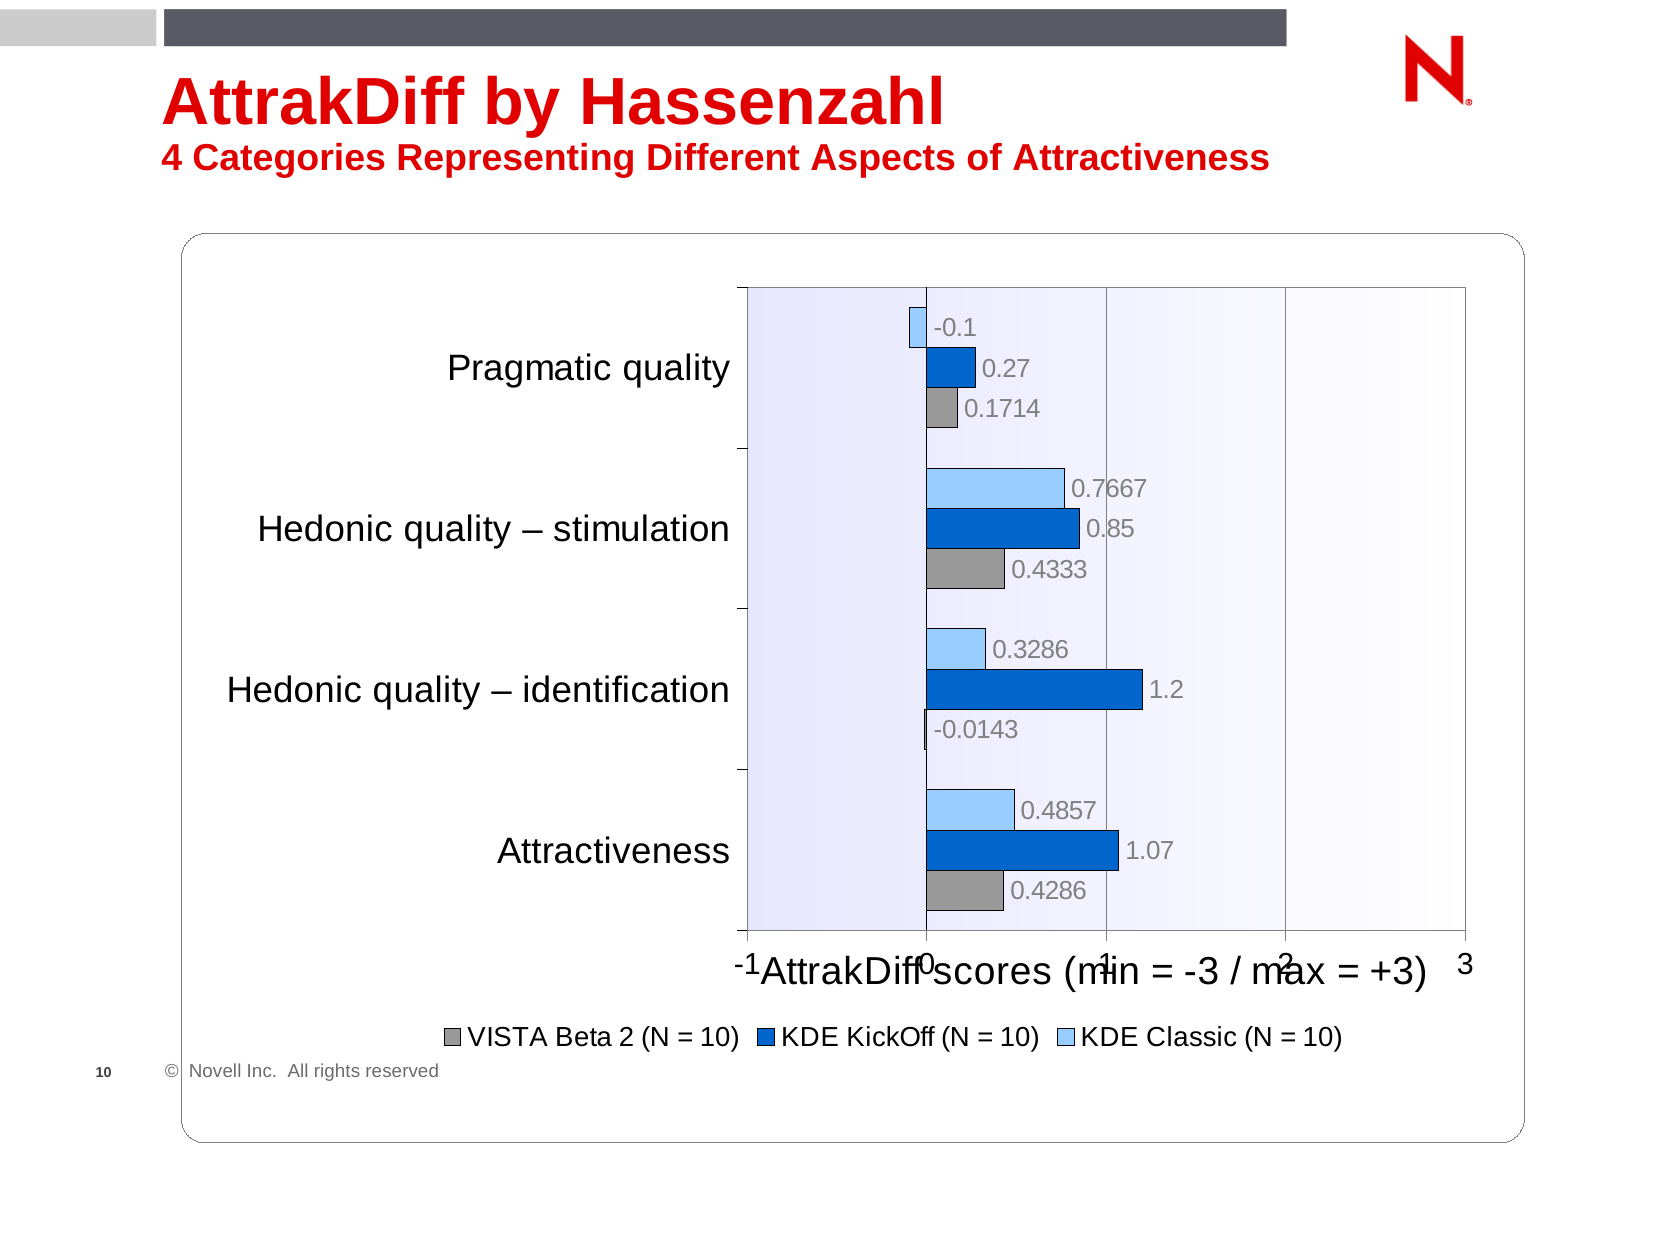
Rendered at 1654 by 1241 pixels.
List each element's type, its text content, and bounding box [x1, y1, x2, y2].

picture [1403, 32, 1473, 107]
title AttrakDiff by Hassenzahl 4 Categories Representing Different Aspects of Attractiveness [161, 41, 1383, 205]
chart [200, 251, 1501, 1114]
